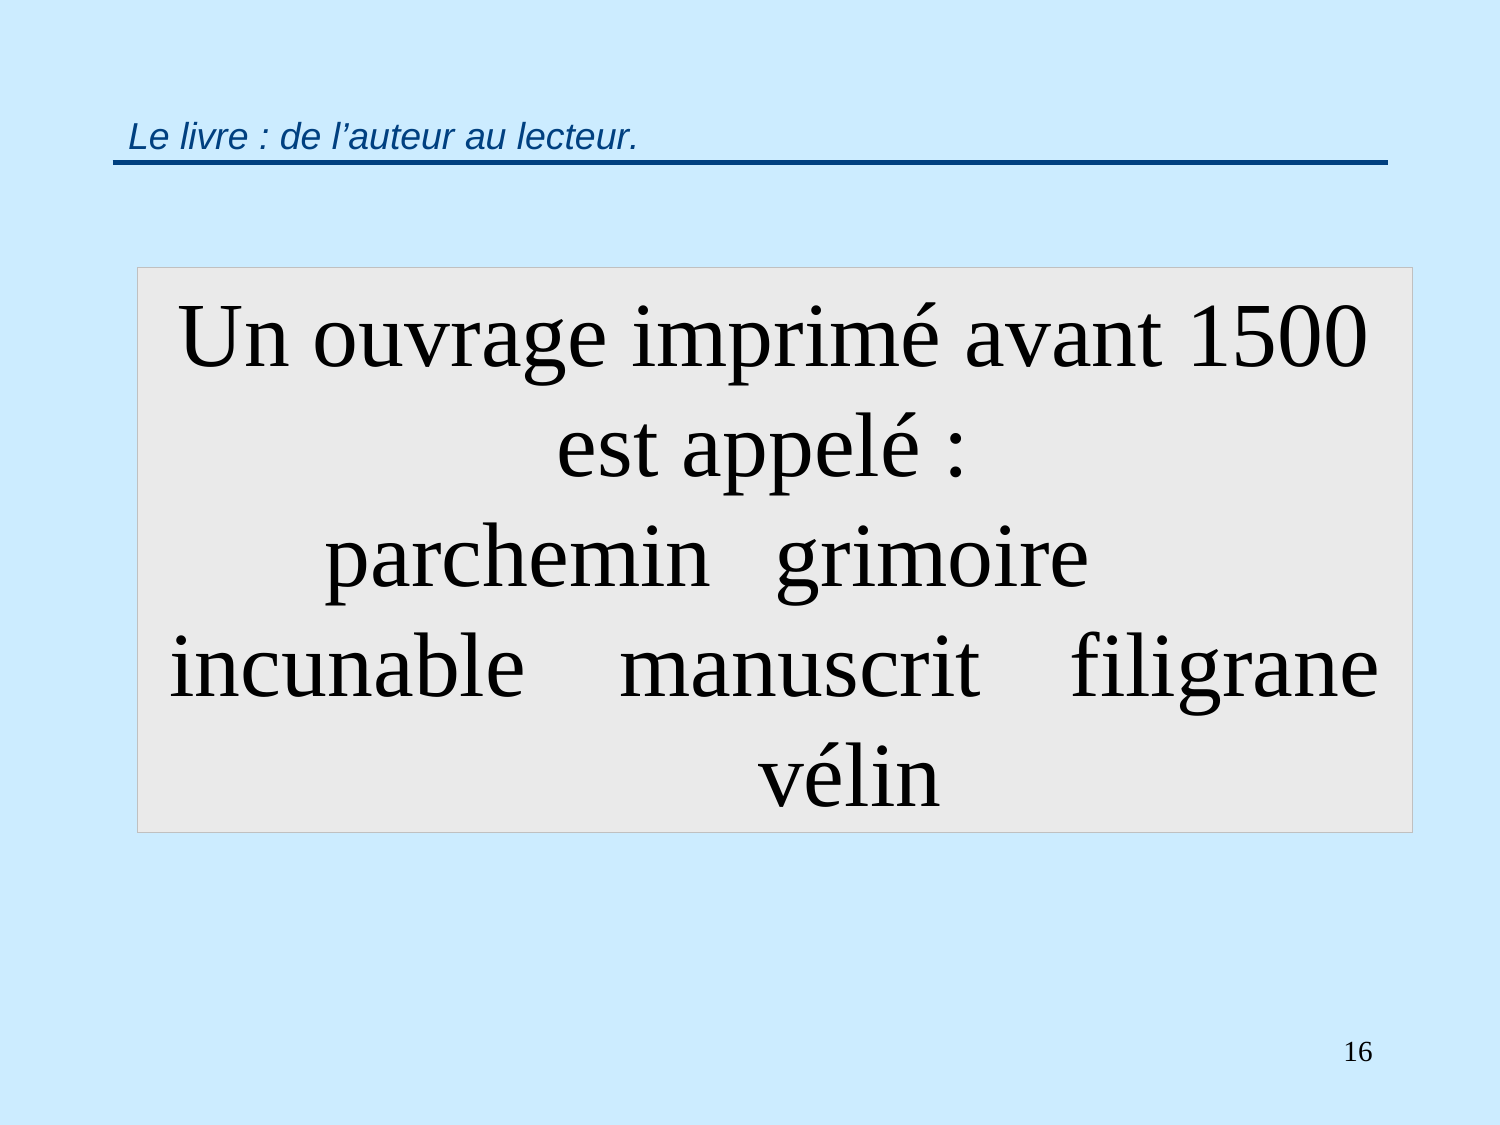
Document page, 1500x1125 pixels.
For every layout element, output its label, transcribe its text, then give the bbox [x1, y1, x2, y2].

text_box Le livre : de l’auteur au lecteur. [113, 104, 655, 160]
title Un ouvrage imprimé avant 1500 est appelé : parchemin grimoire incunable manuscrit filigrane vélin [137, 267, 1413, 833]
